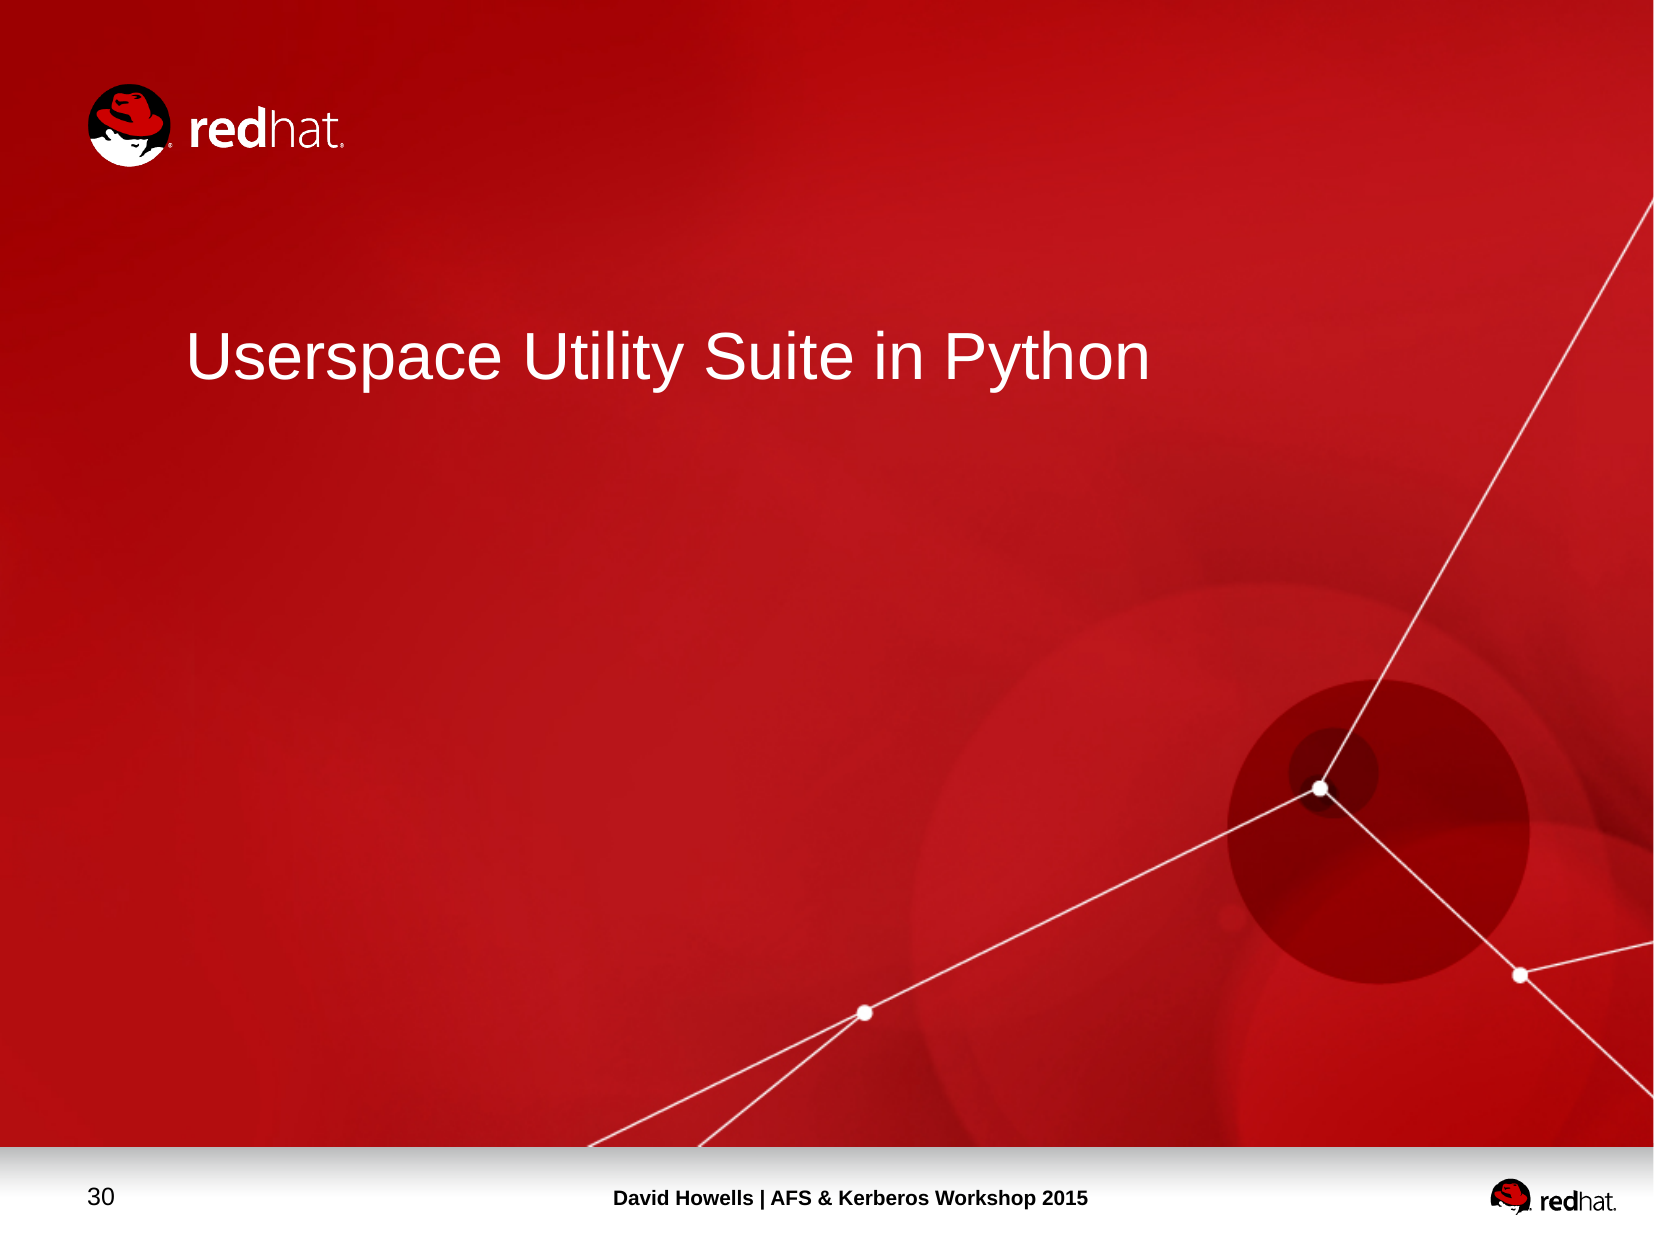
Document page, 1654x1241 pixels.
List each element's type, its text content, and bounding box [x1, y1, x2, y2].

text_box Userspace Utility Suite in Python [170, 273, 1408, 494]
picture [0, 0, 1654, 1241]
